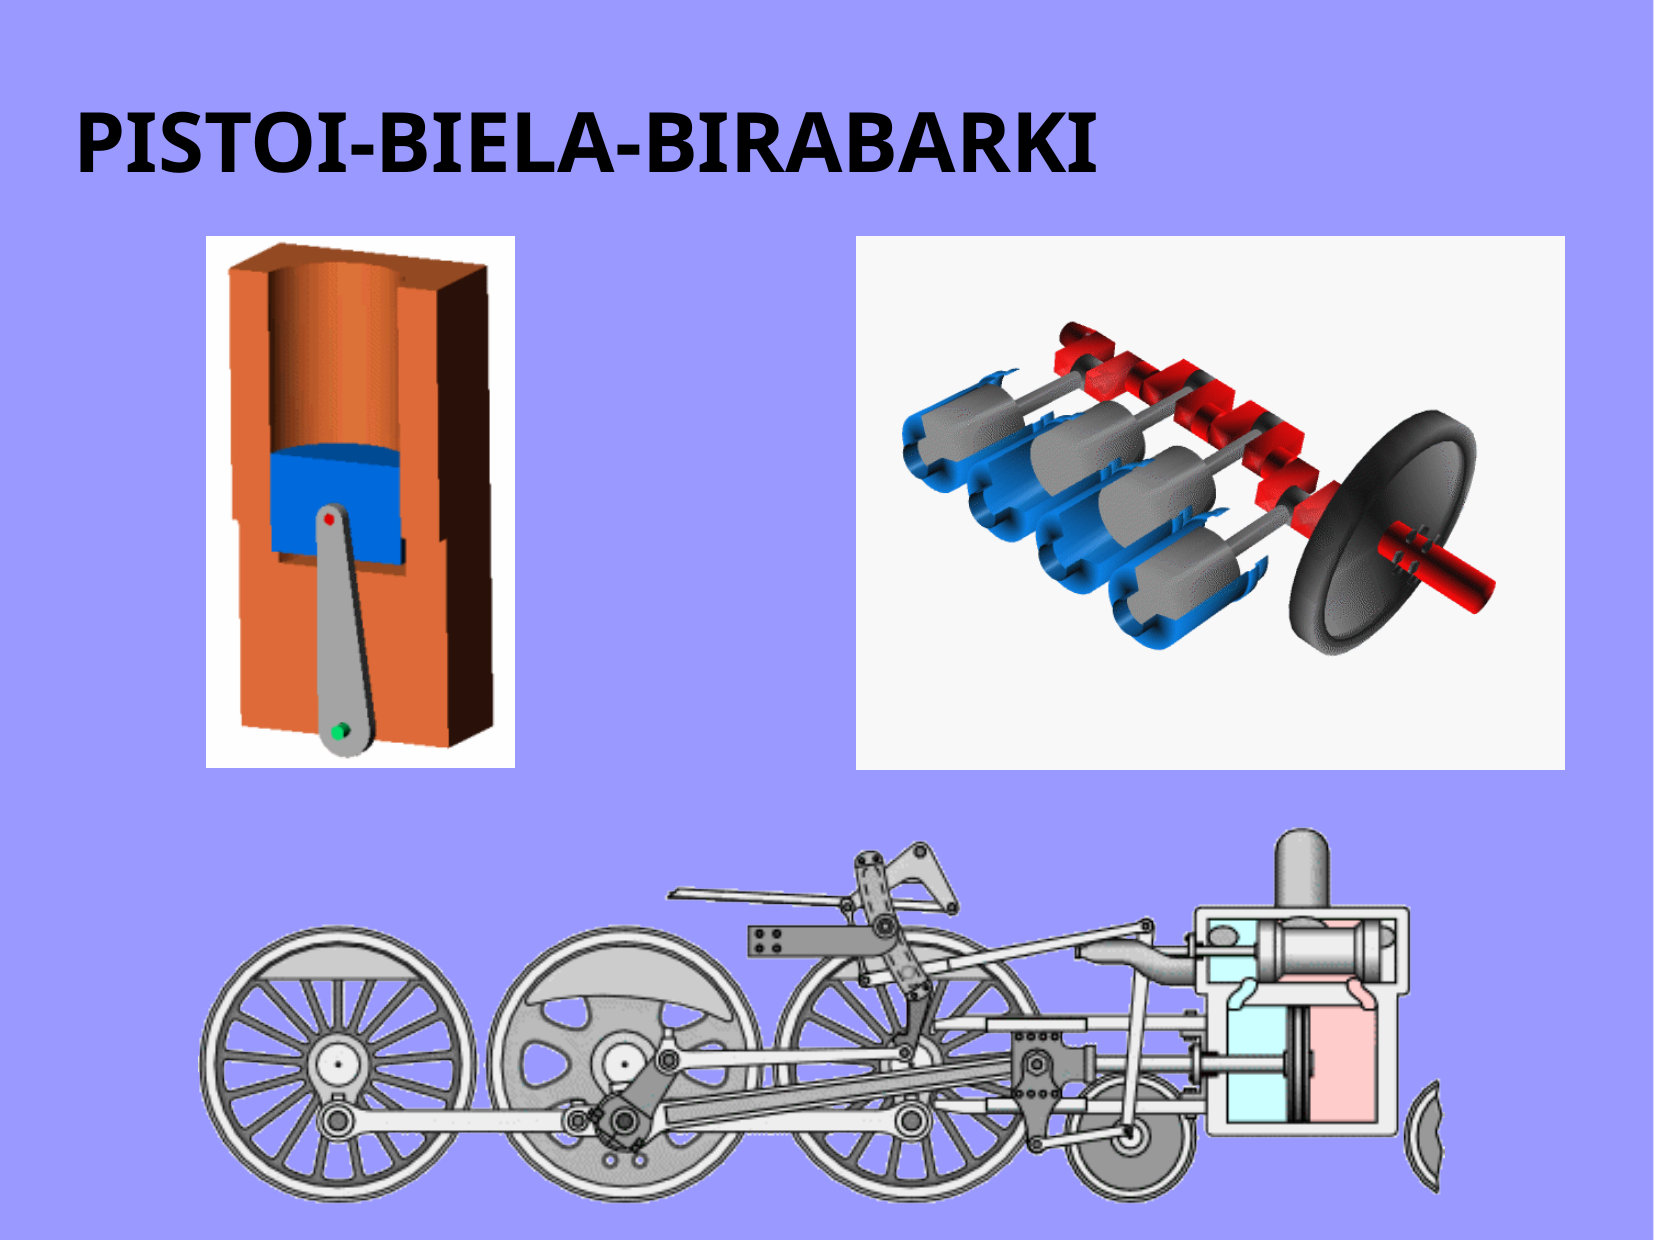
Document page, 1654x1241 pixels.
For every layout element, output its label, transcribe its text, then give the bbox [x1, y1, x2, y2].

picture [856, 236, 1565, 770]
picture [206, 236, 515, 768]
picture [198, 826, 1445, 1206]
text_box PISTOI-BIELA-BIRABARKI [59, 75, 1270, 207]
